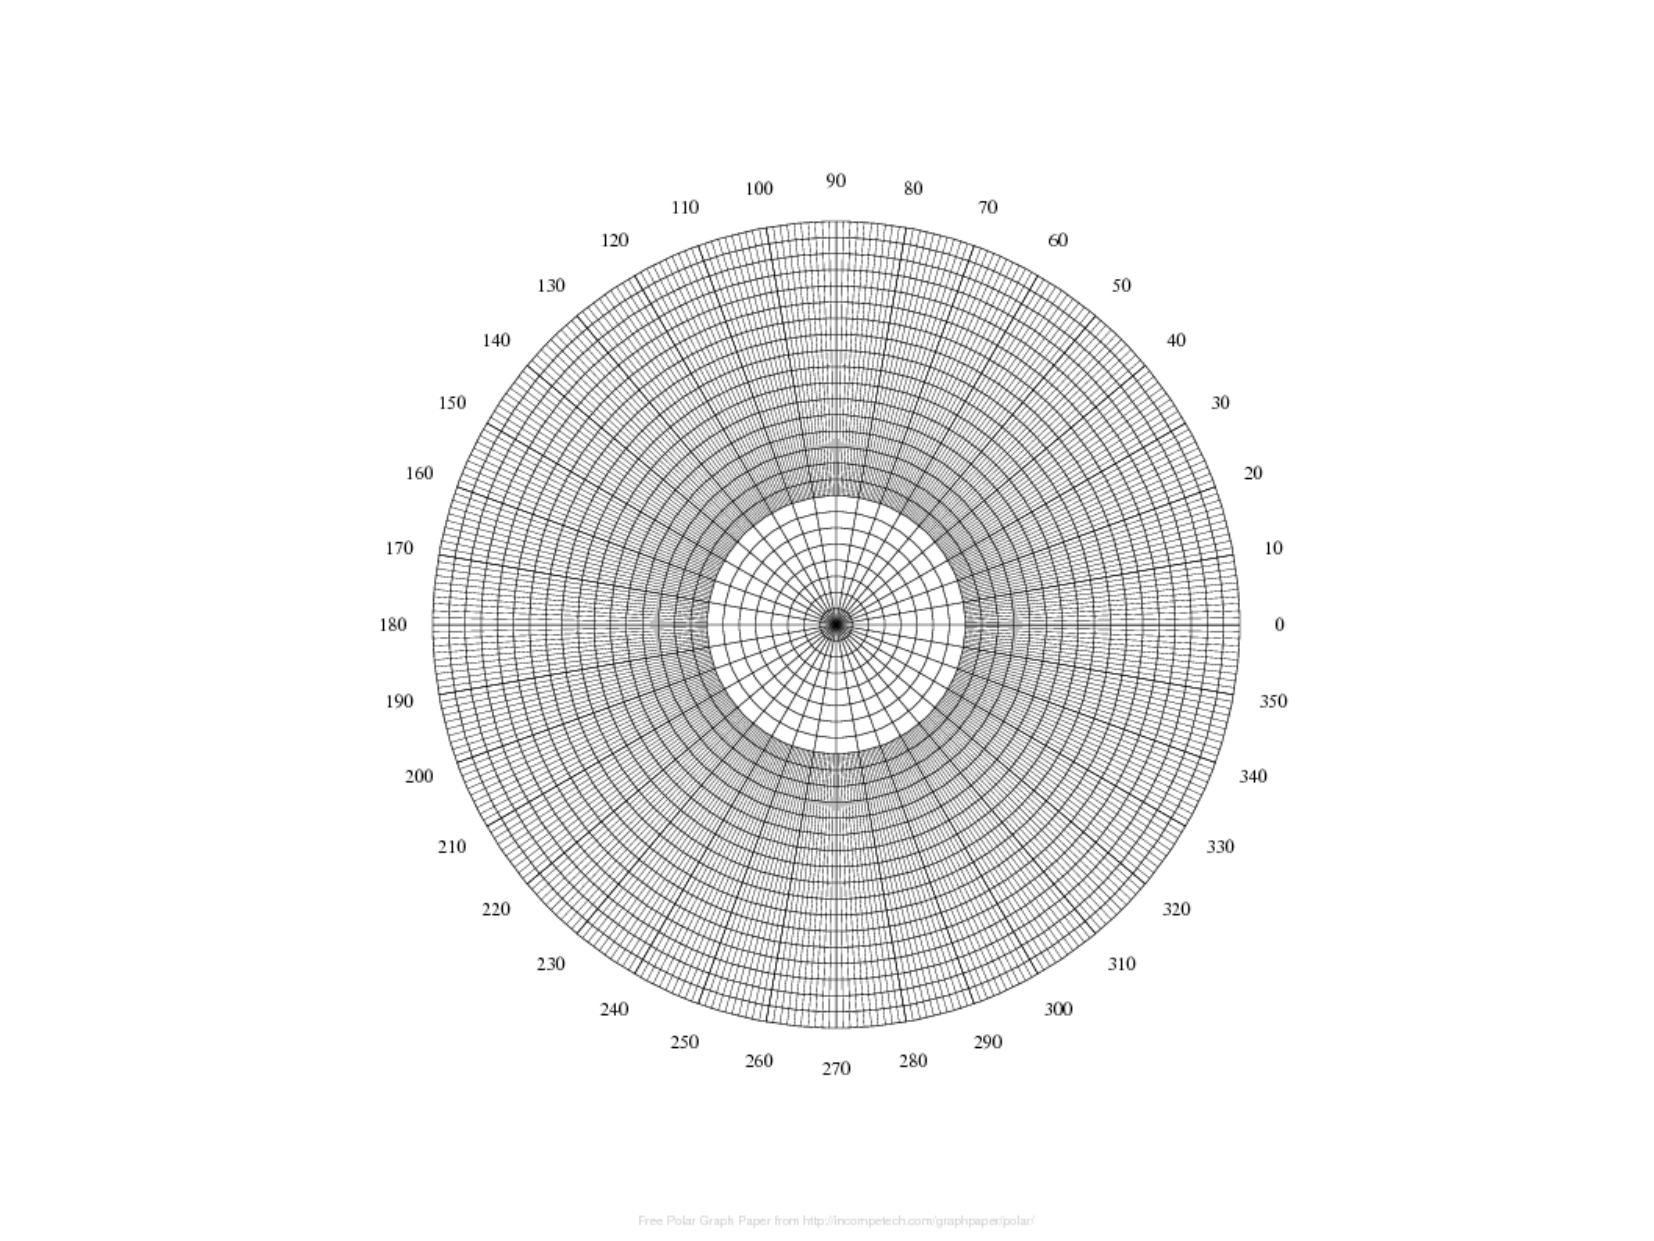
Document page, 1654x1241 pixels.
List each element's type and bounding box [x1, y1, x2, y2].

picture [358, 6, 1315, 1241]
